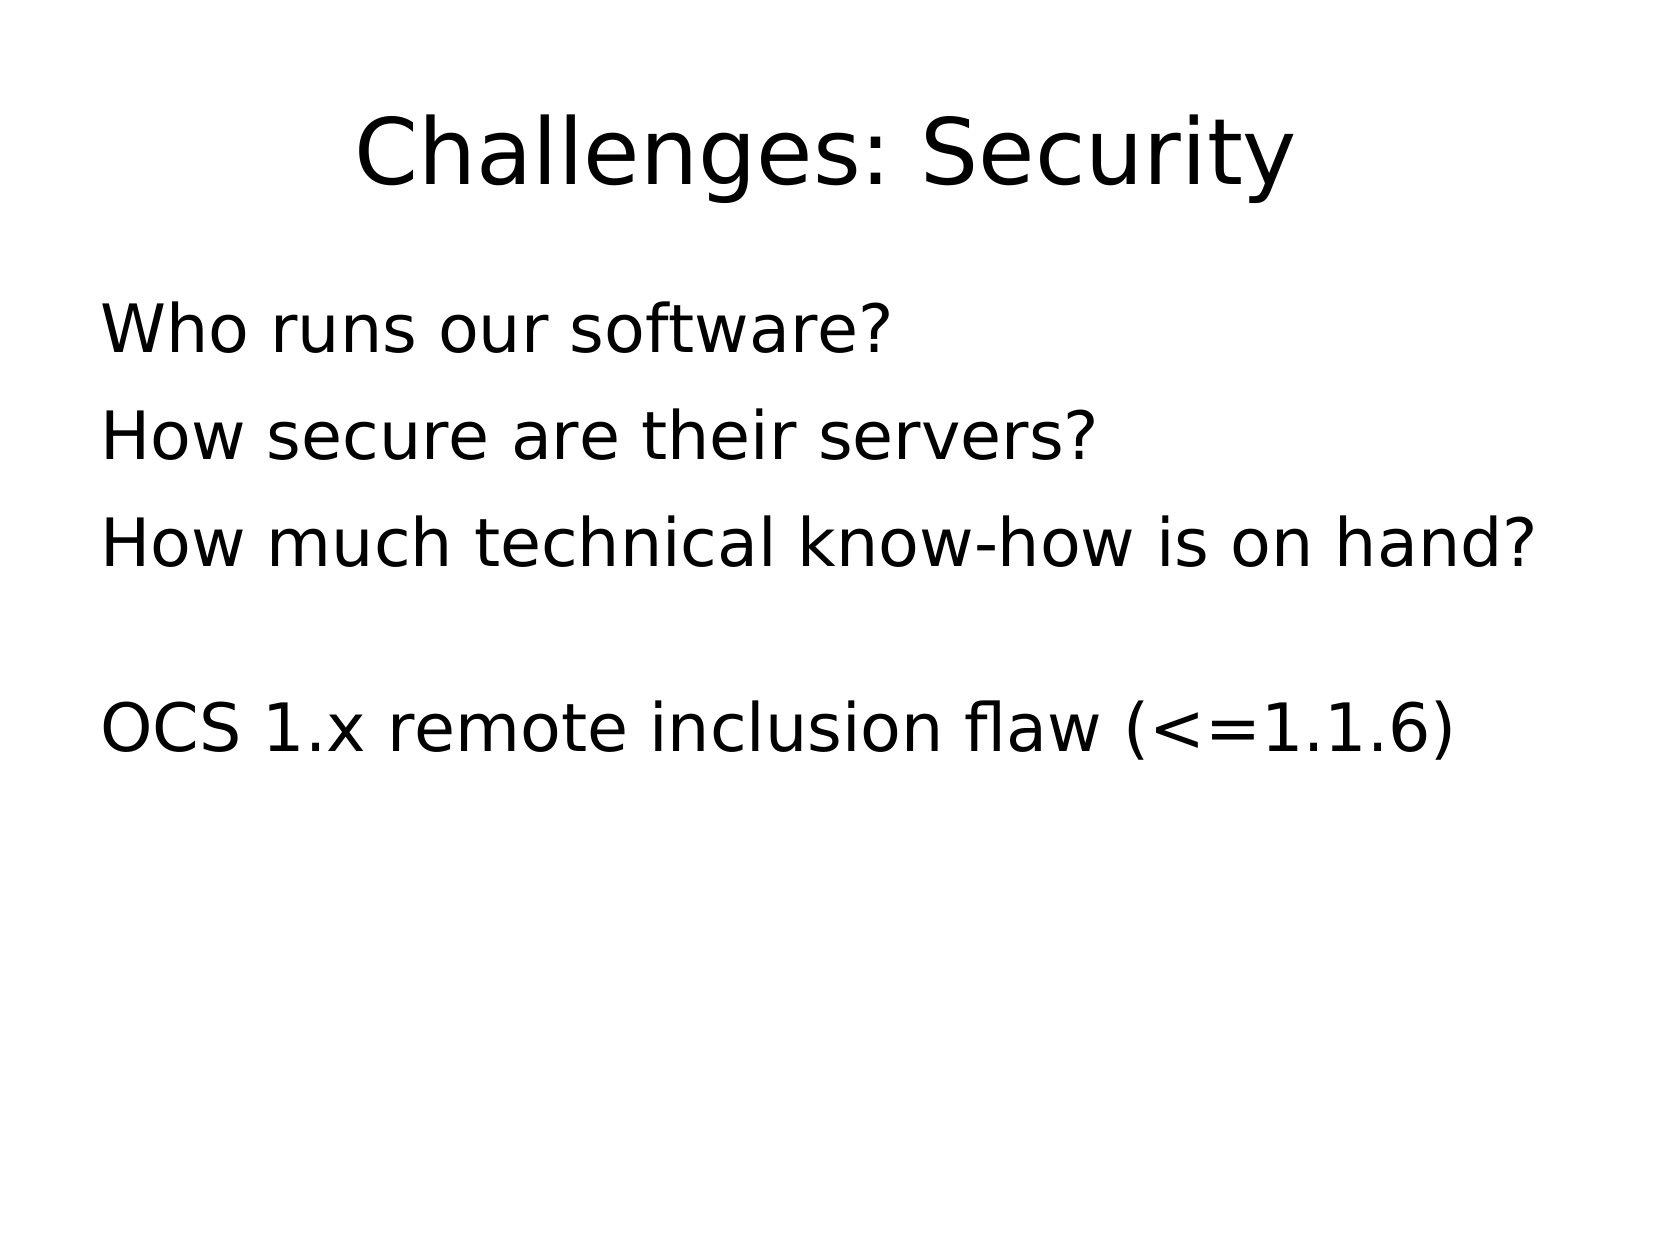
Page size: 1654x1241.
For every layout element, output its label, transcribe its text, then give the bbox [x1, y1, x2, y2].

title Challenges: Security [82, 56, 1571, 250]
list Who runs our software? How secure are their servers? How much technical know-how is on hand? OCS 1.x remote inclusion flaw (<=1.1.6) [82, 290, 1571, 1094]
